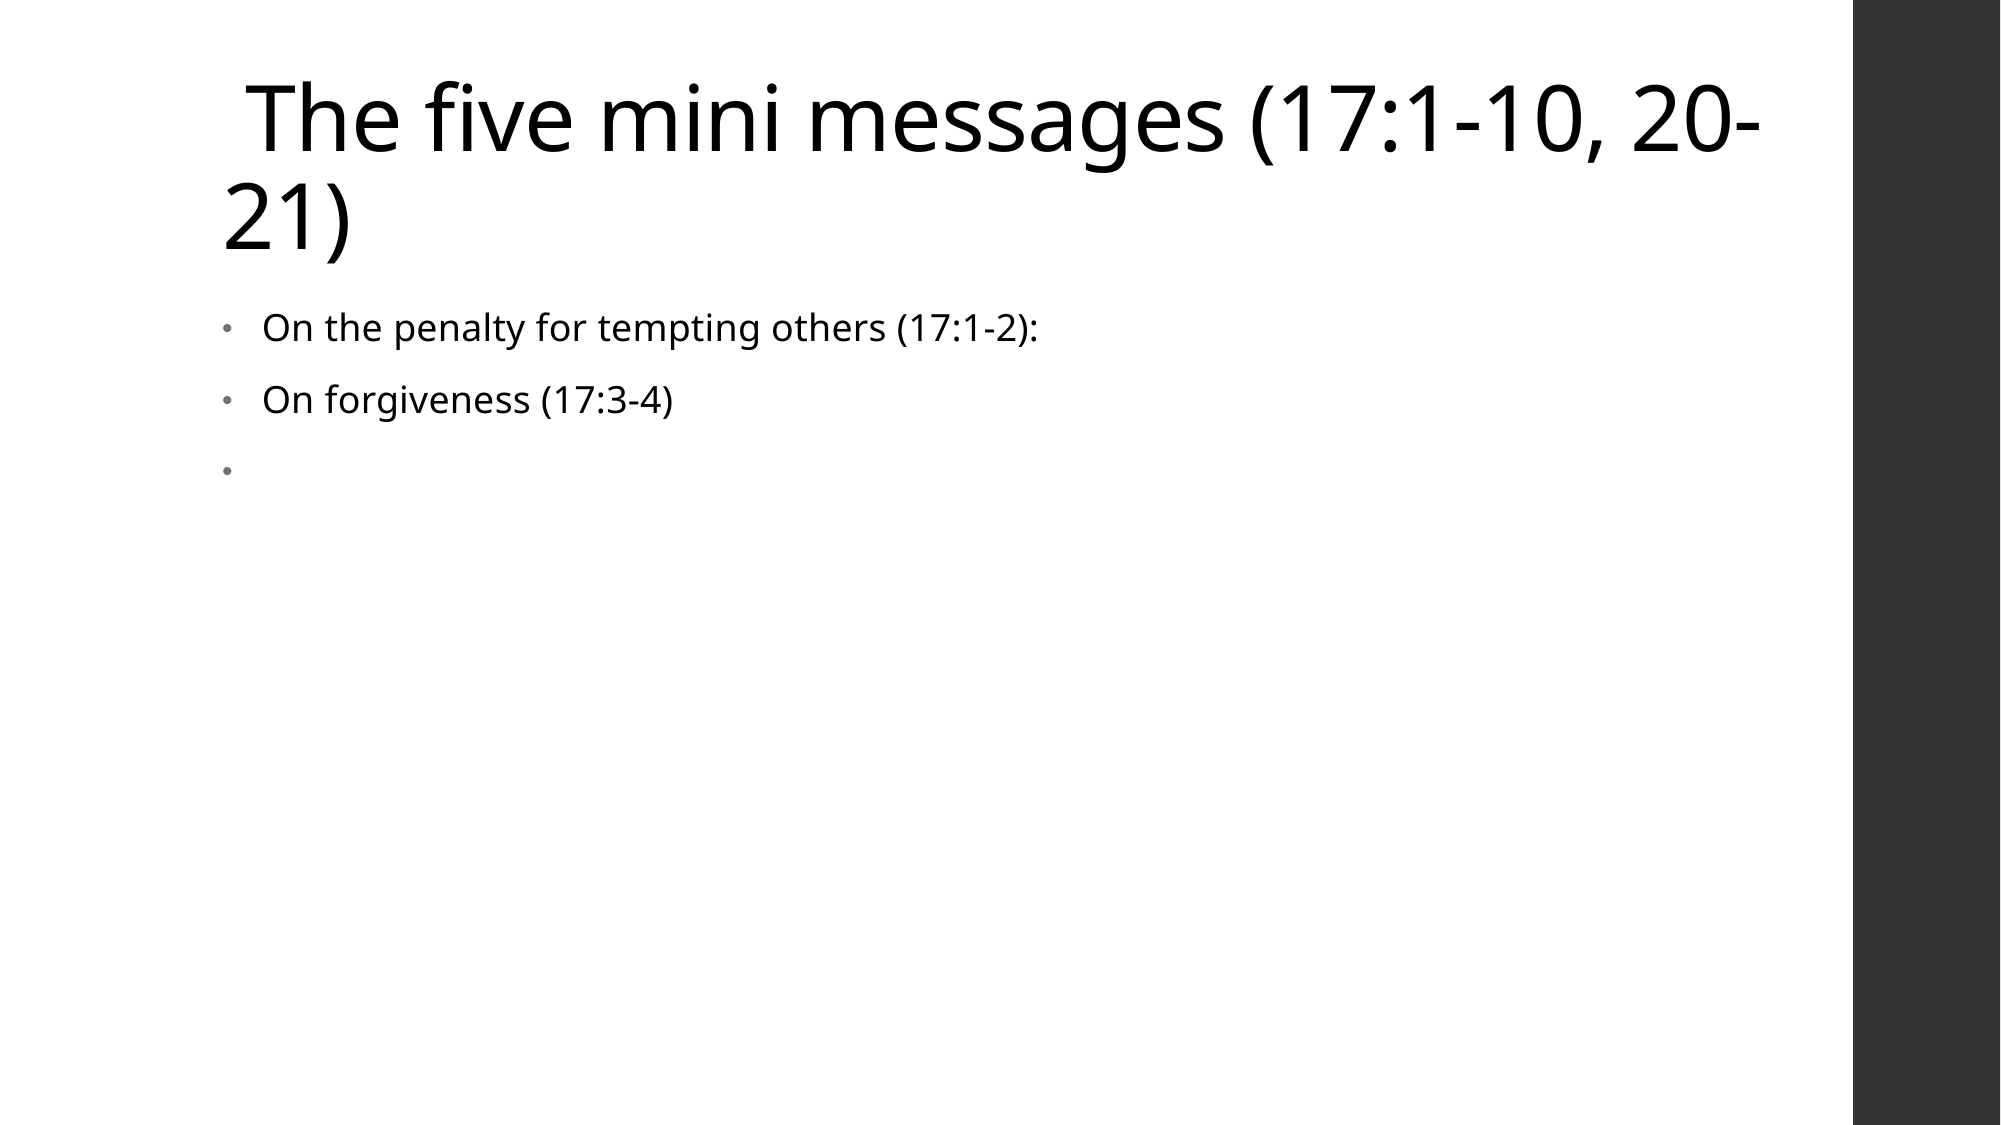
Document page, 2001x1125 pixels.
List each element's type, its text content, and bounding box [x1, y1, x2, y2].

title The five mini messages (17:1-10, 20-21) [206, 60, 1797, 278]
list On the penalty for tempting others (17:1-2): On forgiveness (17:3-4) [206, 299, 1617, 1014]
